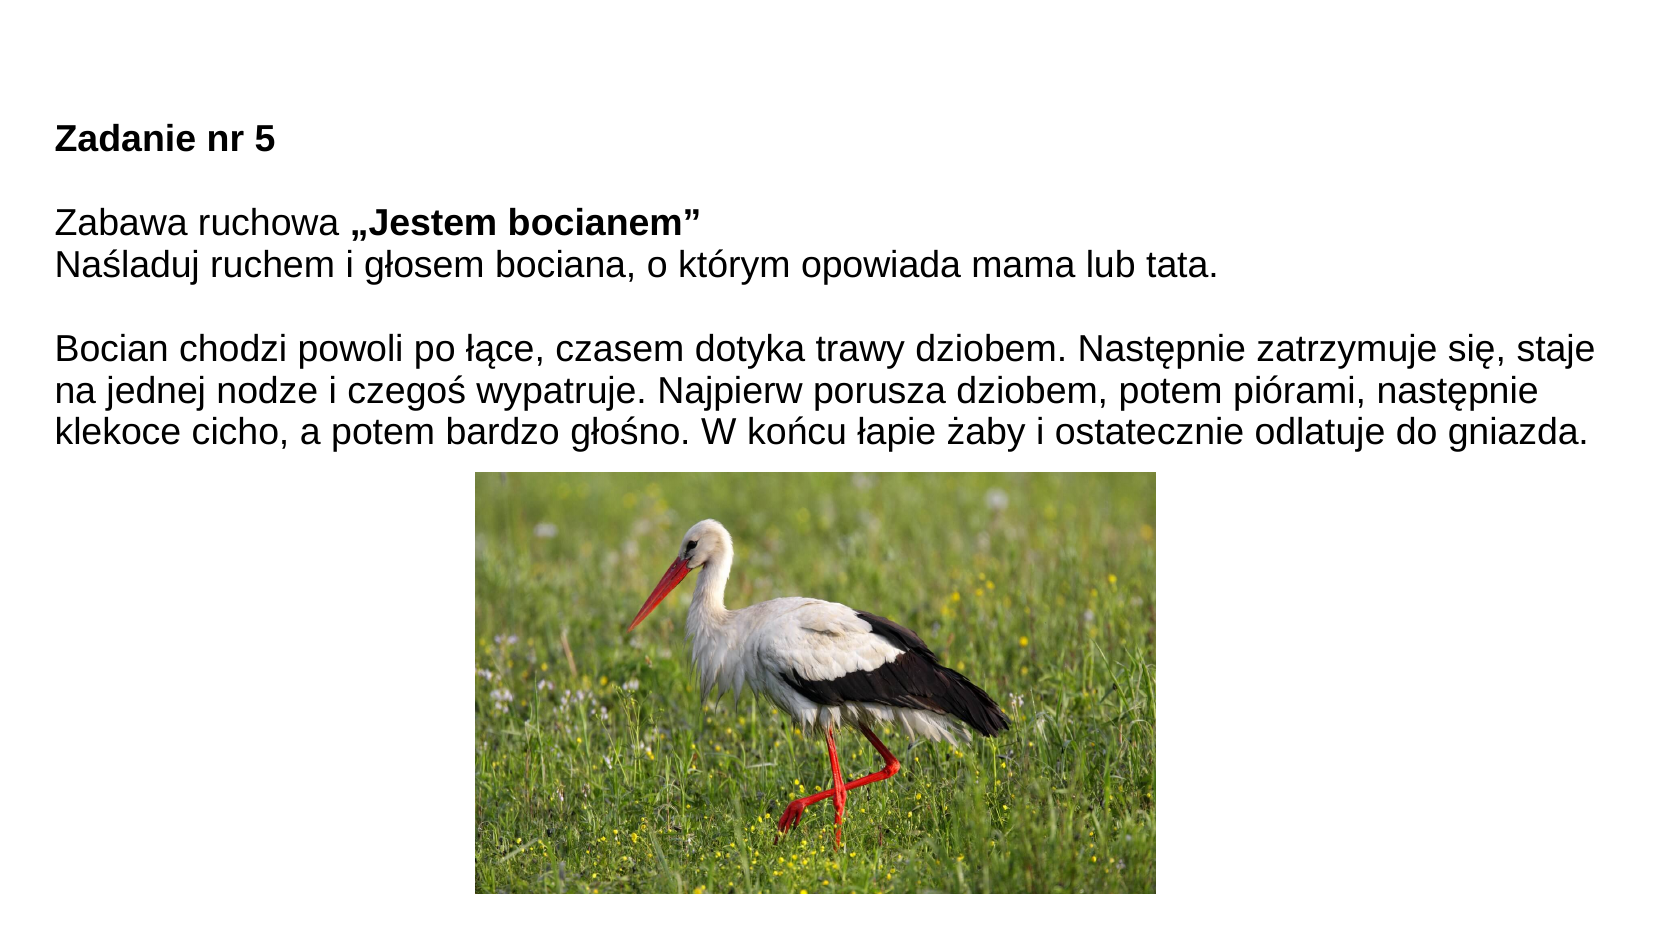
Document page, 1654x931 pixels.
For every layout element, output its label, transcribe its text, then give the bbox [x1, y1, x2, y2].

picture [475, 472, 1156, 894]
text_box Zadanie nr 5 Zabawa ruchowa „Jestem bocianem” Naśladuj ruchem i głosem bociana, o którym opowiada mama lub tata. Bocian chodzi powoli po łące, czasem dotyka trawy dziobem. Następnie zatrzymuje się, staje na jednej nodze i czegoś wypatruje. Najpierw porusza dziobem, potem piórami, następnie klekoce cicho, a potem bardzo głośno. W końcu łapie żaby i ostatecznie odlatuje do gniazda. [39, 109, 1651, 461]
